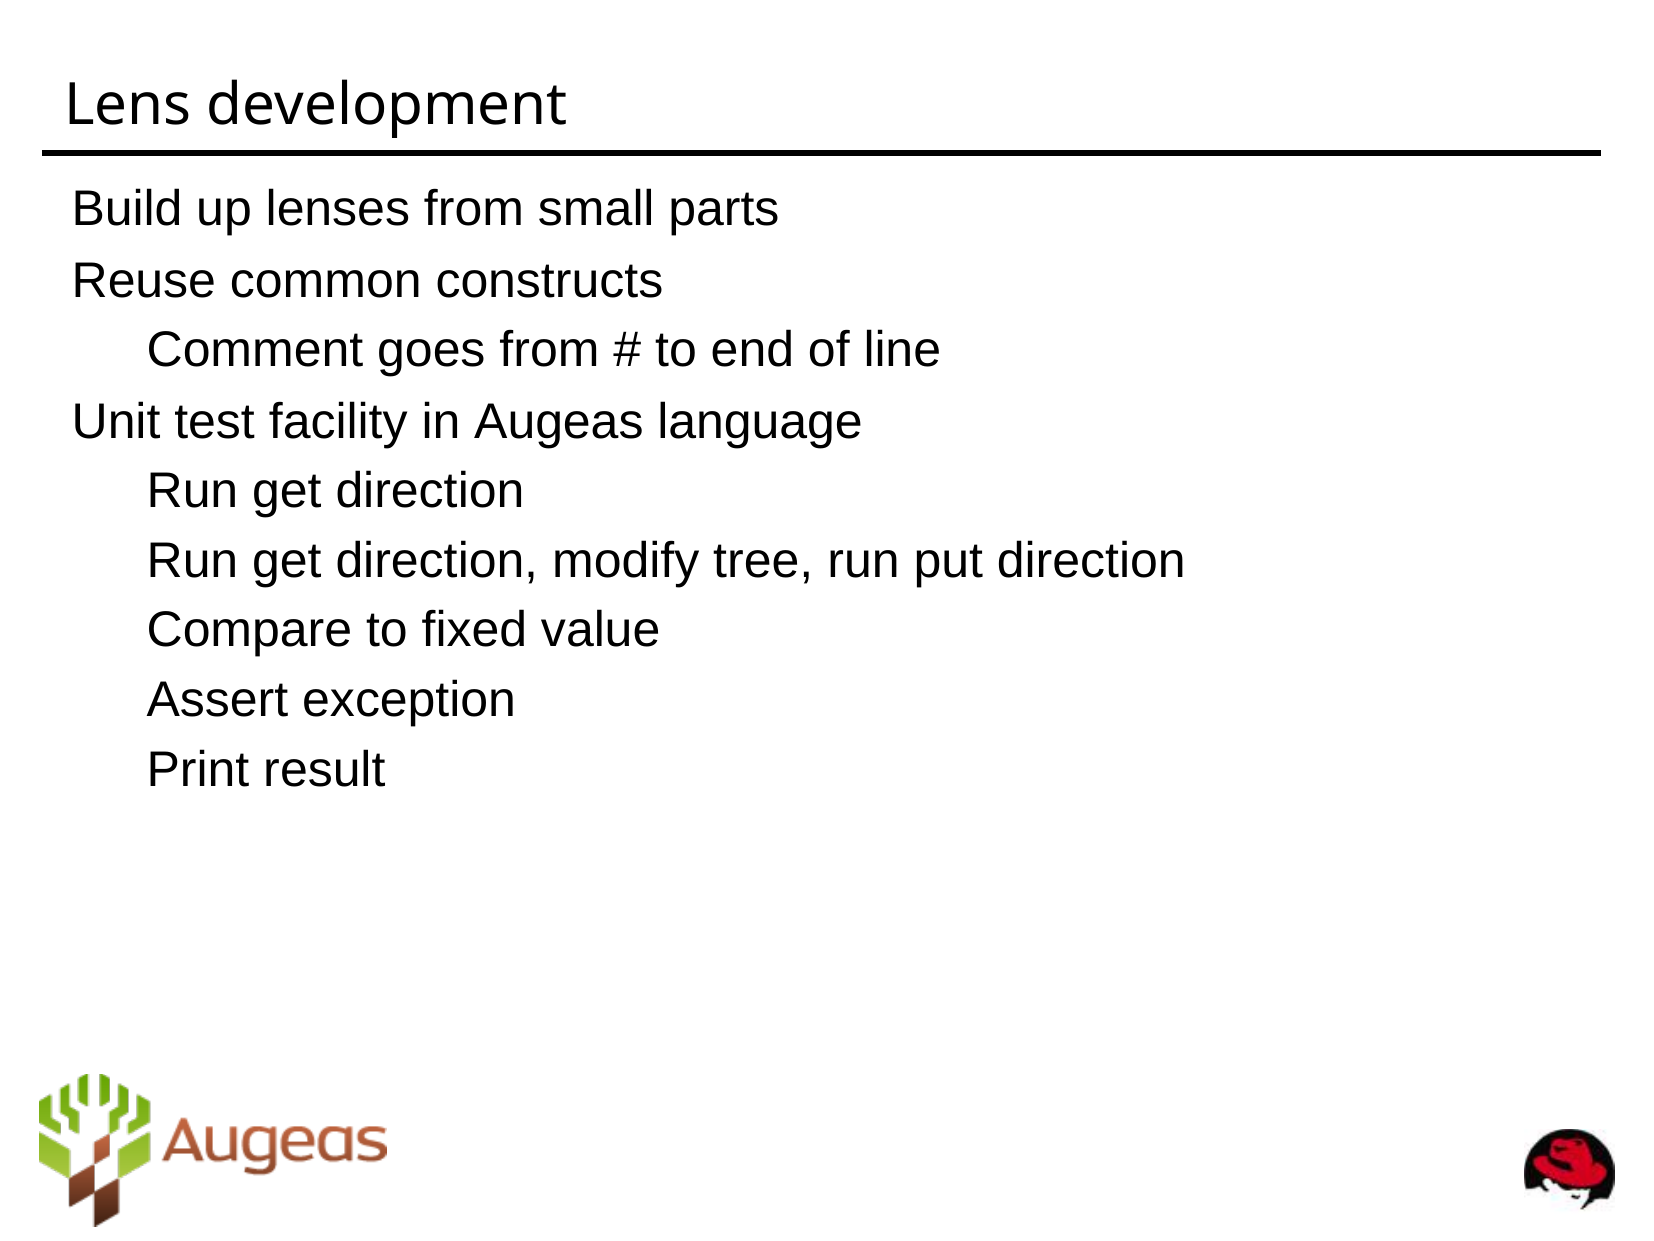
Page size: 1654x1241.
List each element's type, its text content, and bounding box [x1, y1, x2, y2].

title Lens development [64, 42, 1496, 161]
picture [39, 1074, 387, 1227]
list Build up lenses from small parts Reuse common constructs Comment goes from # to end of line Unit test facility in Augeas language Run get direction Run get direction, modify tree, run put direction Compare to fixed value Assert exception Print result [71, 180, 1495, 1089]
picture [1524, 1129, 1615, 1220]
